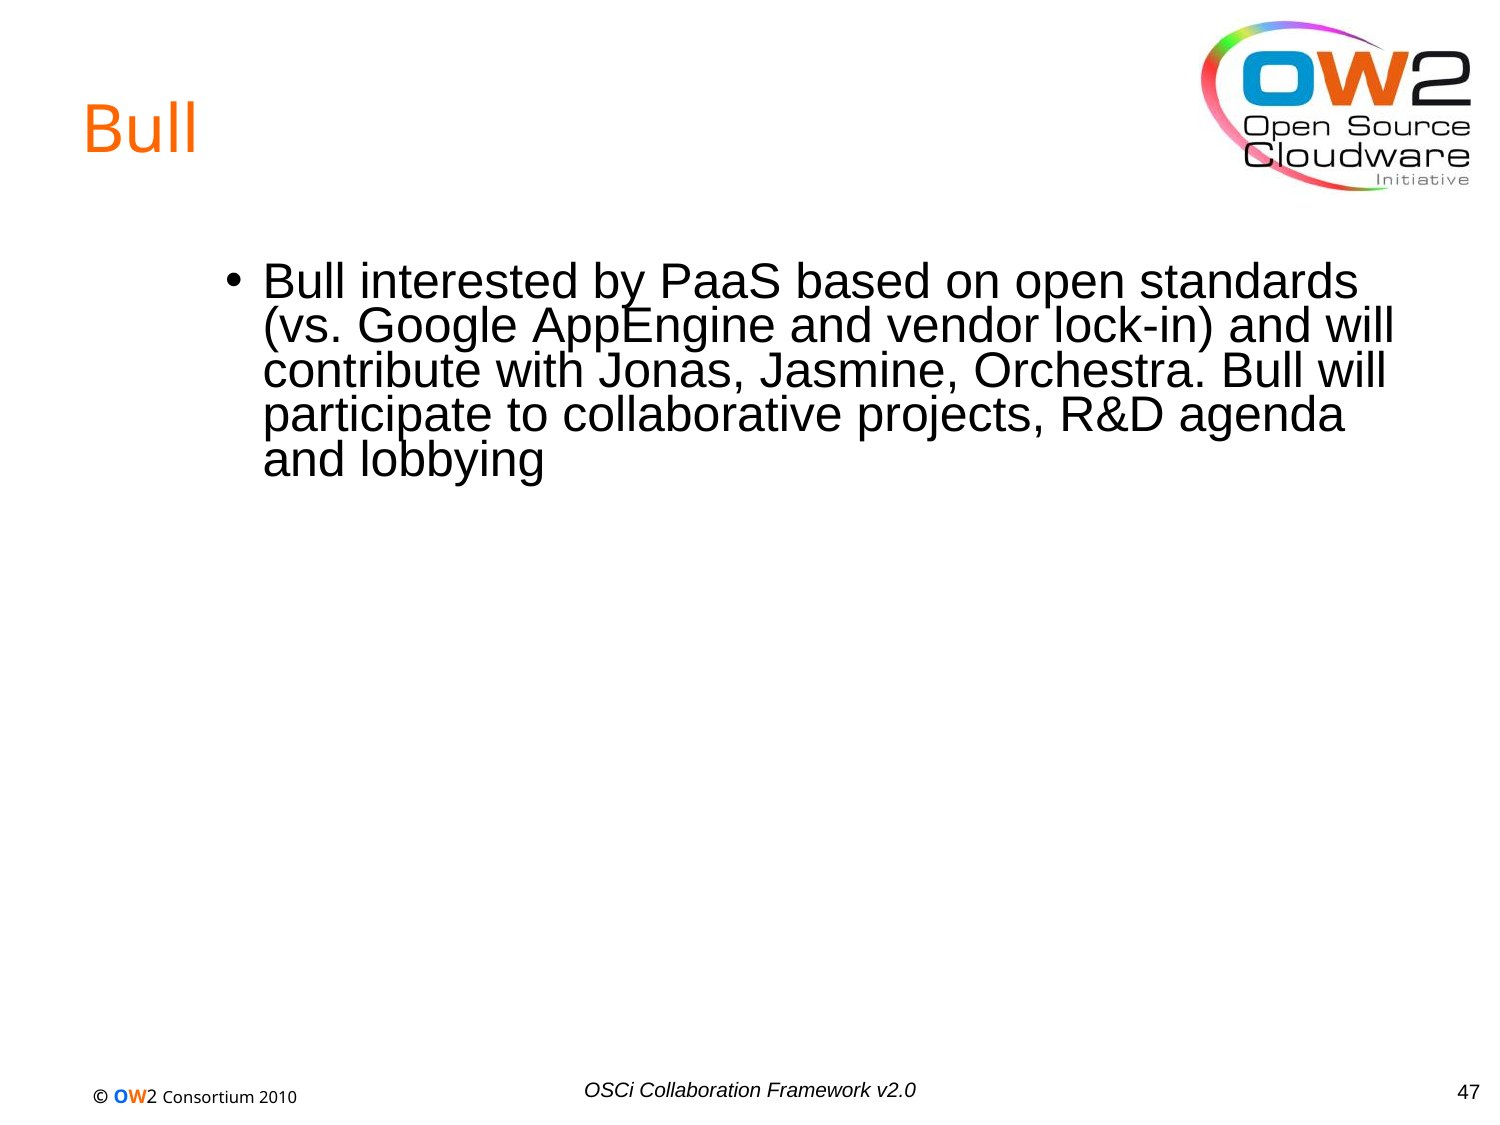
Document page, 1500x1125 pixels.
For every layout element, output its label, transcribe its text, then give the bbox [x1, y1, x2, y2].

picture [1199, 19, 1472, 195]
list Bull interested by PaaS based on open standards (vs. Google AppEngine and vendor lock-in) and will contribute with Jonas, Jasmine, Orchestra. Bull will participate to collaborative projects, R&D agenda and lobbying [74, 262, 1425, 990]
title Bull [81, 43, 1182, 213]
